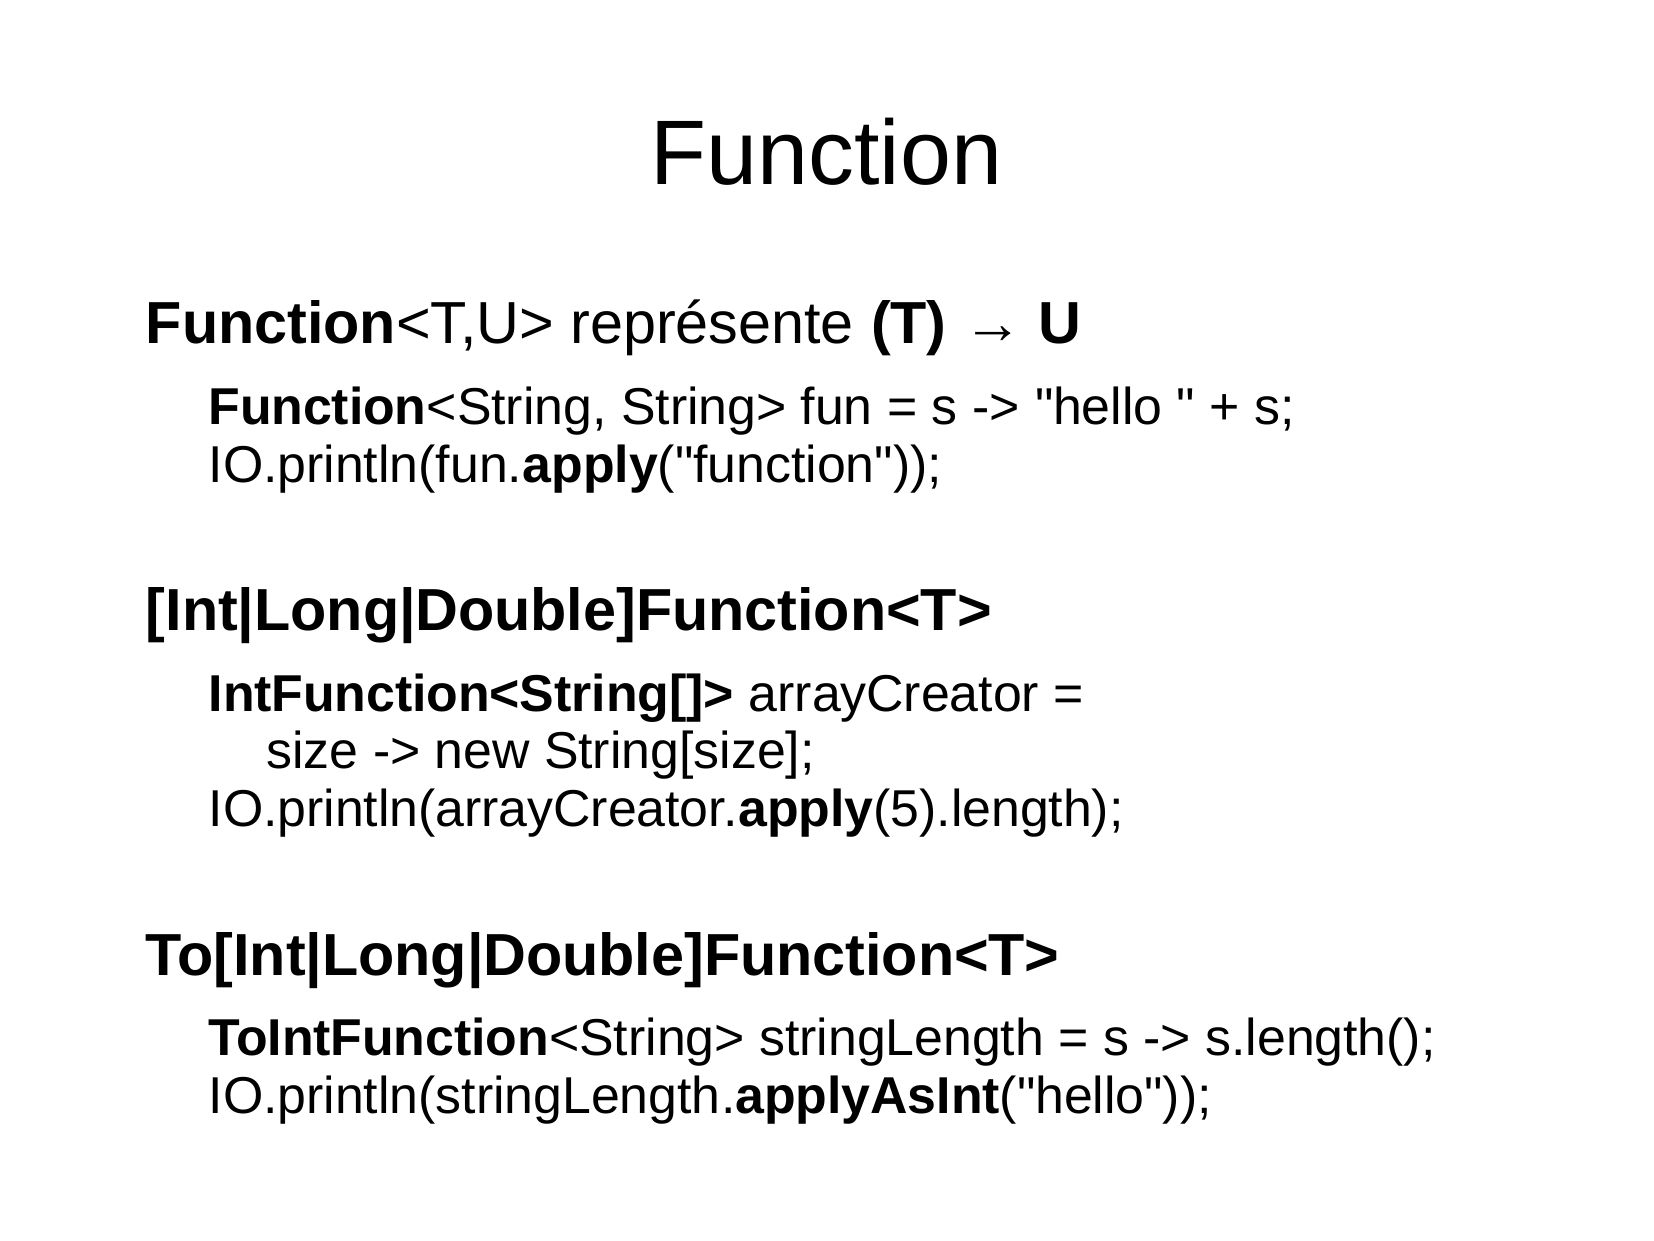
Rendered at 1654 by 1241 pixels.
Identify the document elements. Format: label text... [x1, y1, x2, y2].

title Function [82, 49, 1571, 257]
list Function<T,U> représente (T) → U Function<String, String> fun = s -> "hello " + s; IO.println(fun.apply("function")); [Int|Long|Double]Function<T> IntFunction<String[]> arrayCreator = size -> new String[size]; IO.println(arrayCreator.apply(5).length); To[Int|Long|Double]Function<T> ToIntFunction<String> stringLength = s -> s.length(); IO.println(stringLength.applyAsInt("hello")); [82, 290, 1571, 1126]
